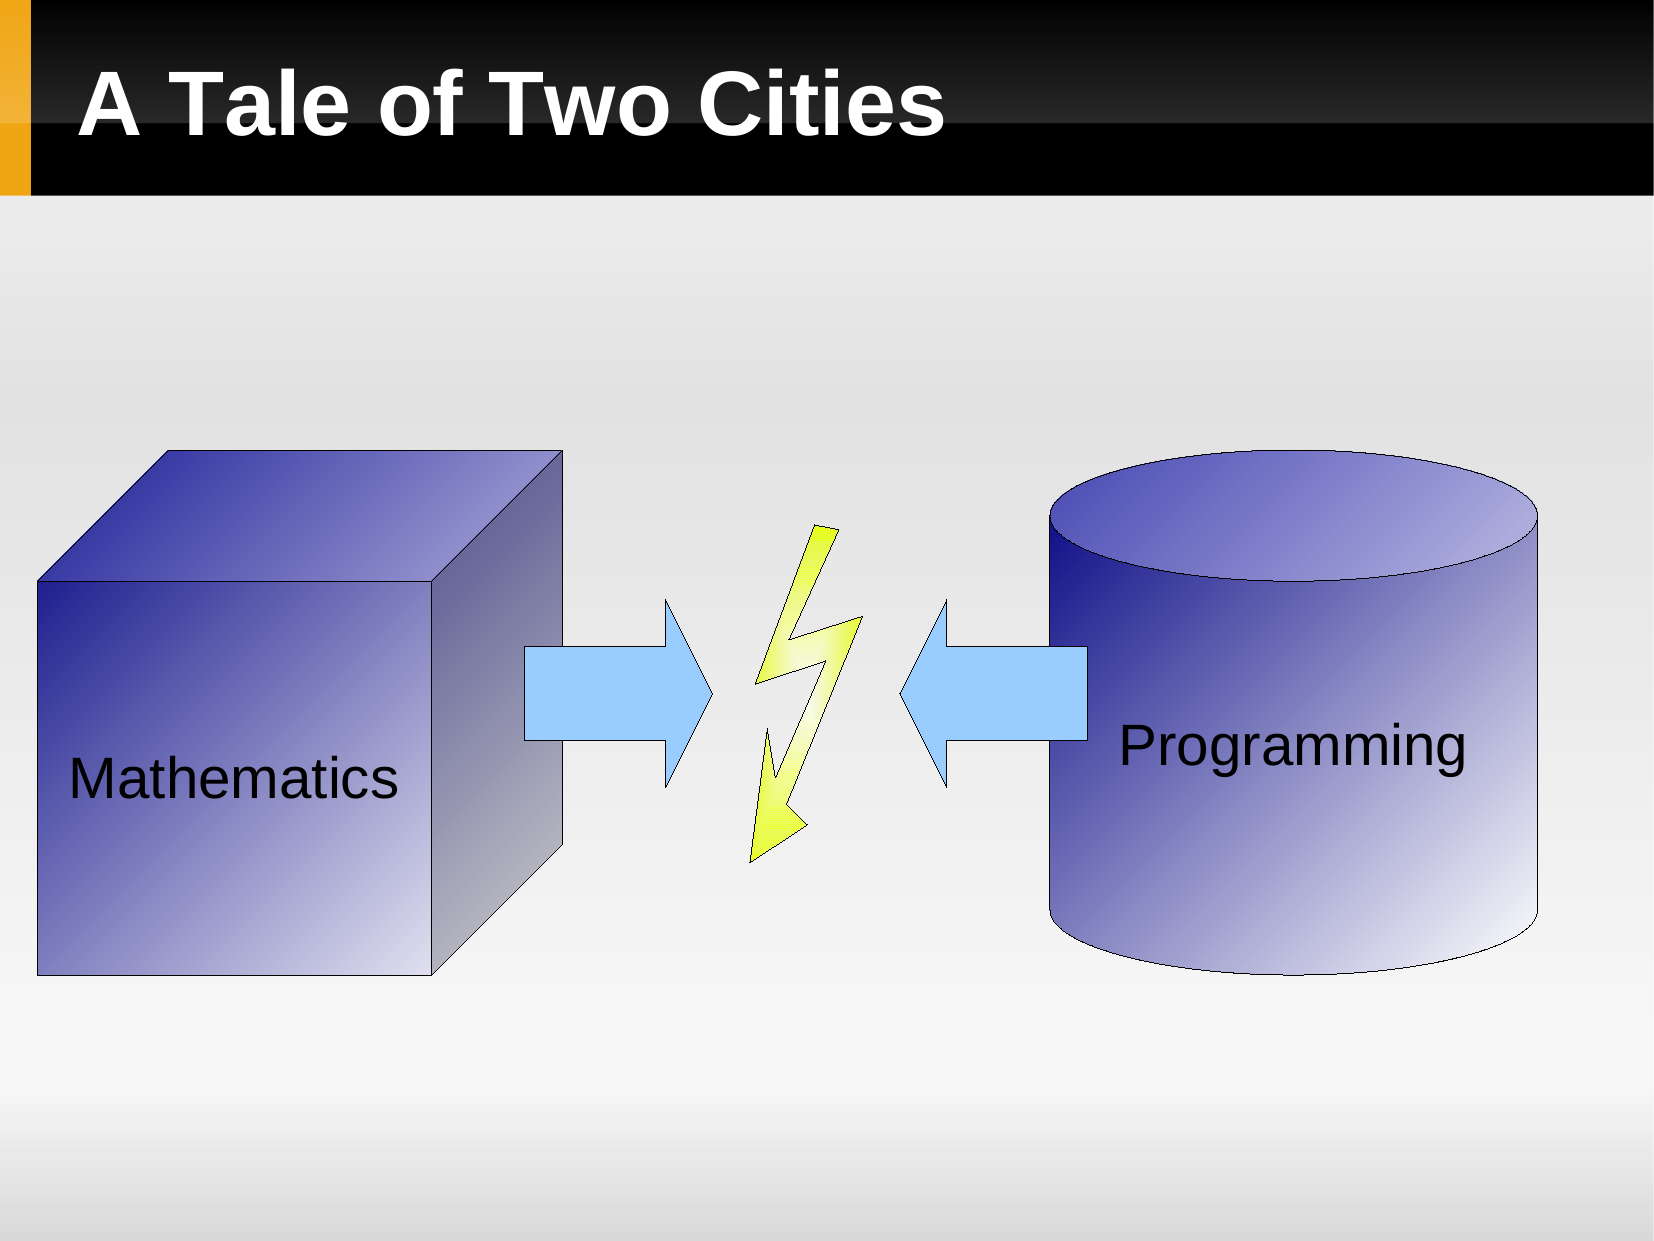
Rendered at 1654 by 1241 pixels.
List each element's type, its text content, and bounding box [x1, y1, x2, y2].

text_box [749, 524, 863, 863]
picture [0, 0, 1654, 1241]
text_box Programming [1049, 517, 1538, 976]
text_box Mathematics [37, 582, 431, 976]
text_box [524, 599, 713, 788]
text_box [899, 599, 1088, 788]
title A Tale of Two Cities [76, 0, 1565, 208]
